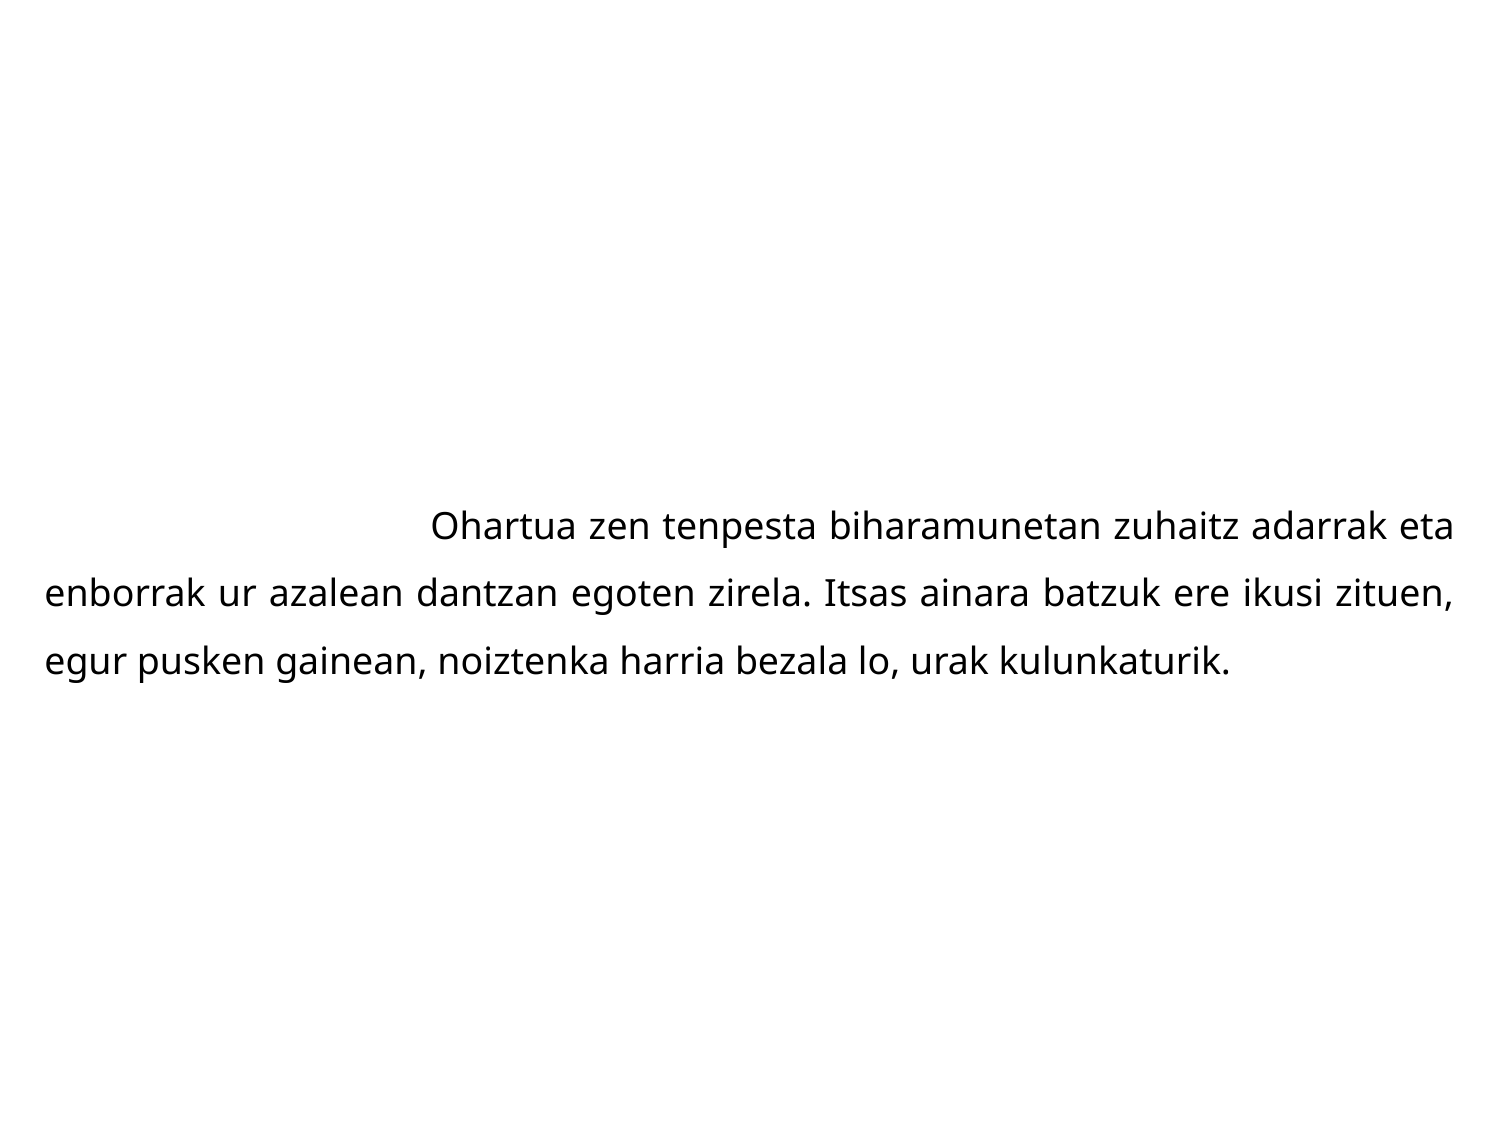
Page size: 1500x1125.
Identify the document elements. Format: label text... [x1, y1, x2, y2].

text_box Ohartua zen tenpesta biharamunetan zuhaitz adarrak eta enborrak ur azalean dantzan egoten zirela. Itsas ainara batzuk ere ikusi zituen, egur pusken gainean, noiztenka harria bezala lo, urak kulunkaturik. [29, 471, 1471, 690]
